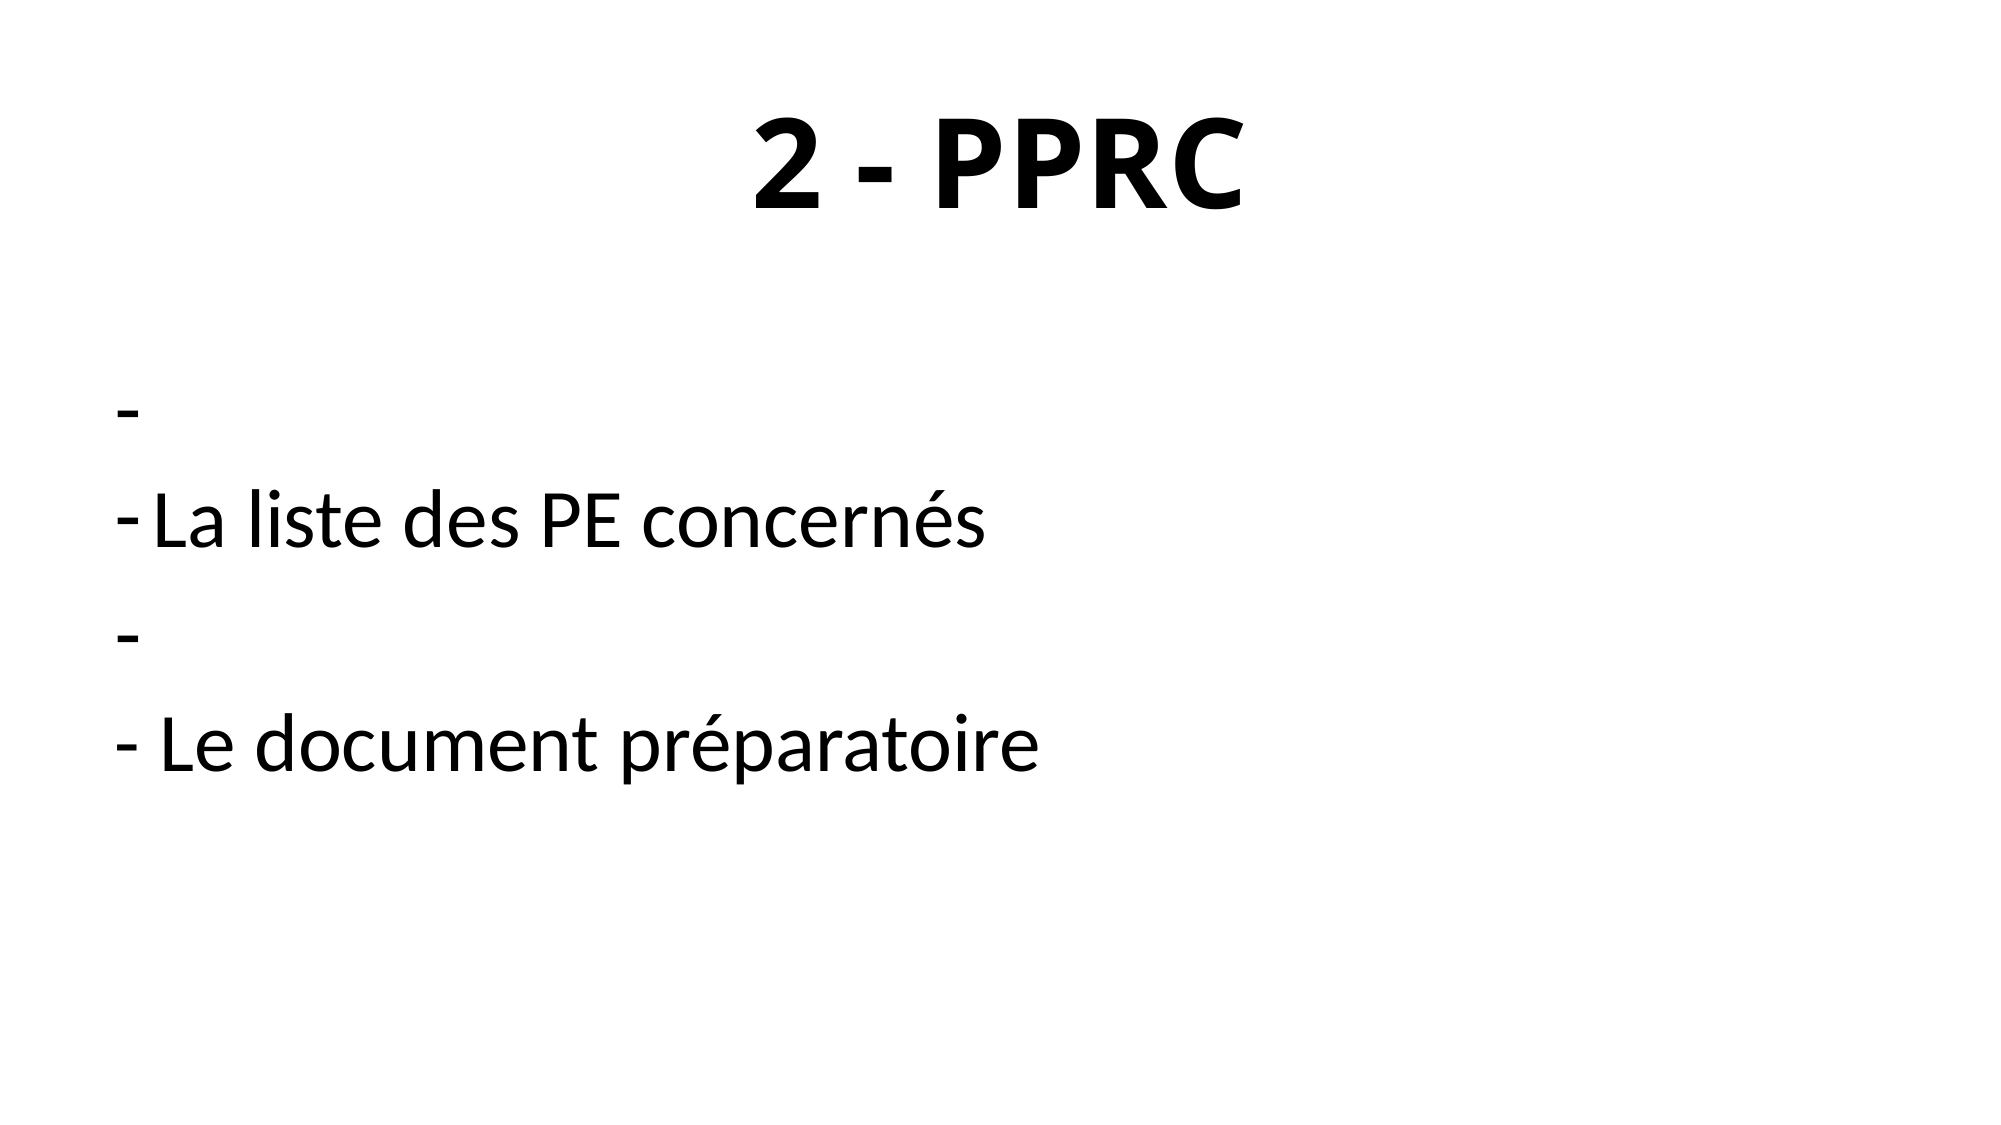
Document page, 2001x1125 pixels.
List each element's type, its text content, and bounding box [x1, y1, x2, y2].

title 2 - PPRC [137, 59, 1863, 263]
list La liste des PE concernés - Le document préparatoire [99, 263, 1900, 916]
